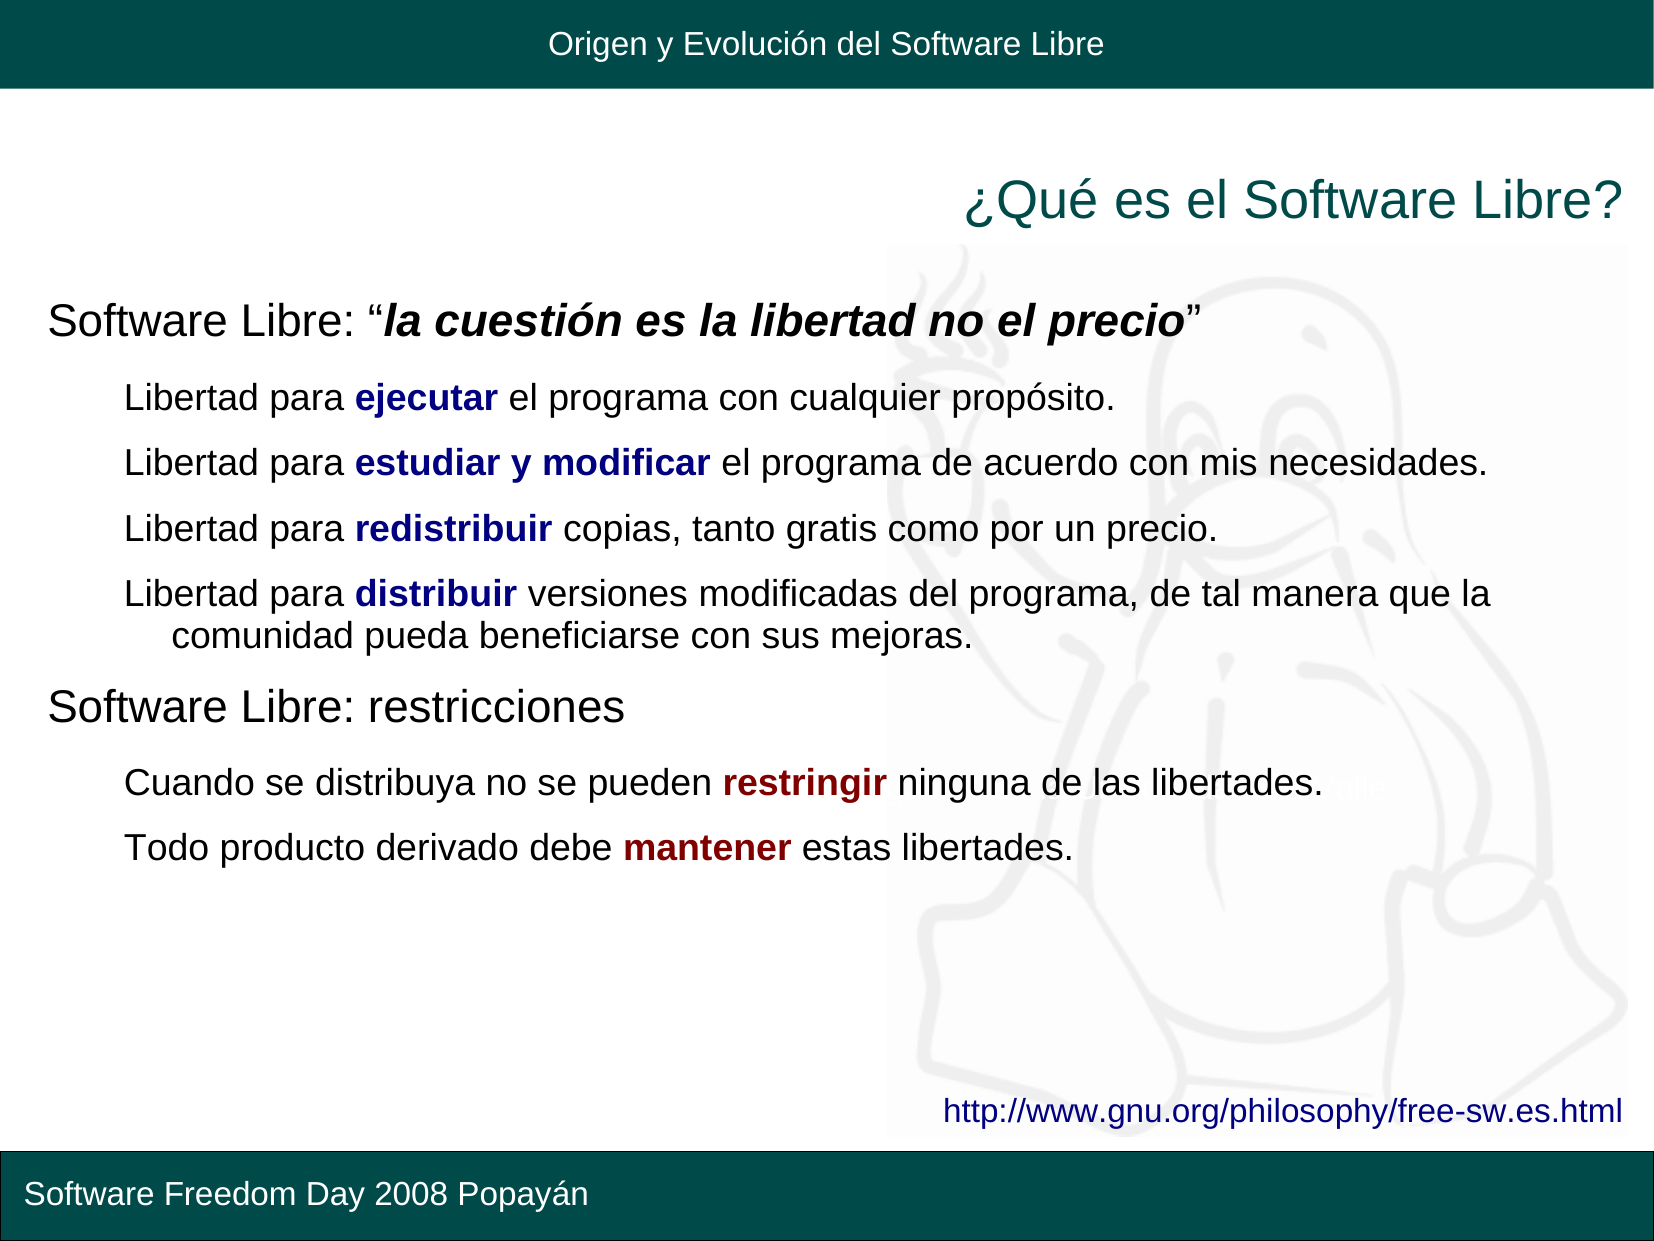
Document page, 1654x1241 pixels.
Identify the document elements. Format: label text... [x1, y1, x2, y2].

list Software Libre: “la cuestión es la libertad no el precio” Libertad para ejecutar el programa con cualquier propósito. Libertad para estudiar y modificar el programa de acuerdo con mis necesidades. Libertad para redistribuir copias, tanto gratis como por un precio. Libertad para distribuir versiones modificadas del programa, de tal manera que la comunidad pueda beneficiarse con sus mejoras. Software Libre: restricciones Cuando se distribuya no se pueden restringir ninguna de las libertades. Todo producto derivado debe mantener estas libertades. http://www.gnu.org/philosophy/free-sw.es.html [29, 295, 1625, 1132]
picture [887, 244, 1628, 1137]
title ¿Qué es el Software Libre? [147, 147, 1625, 252]
